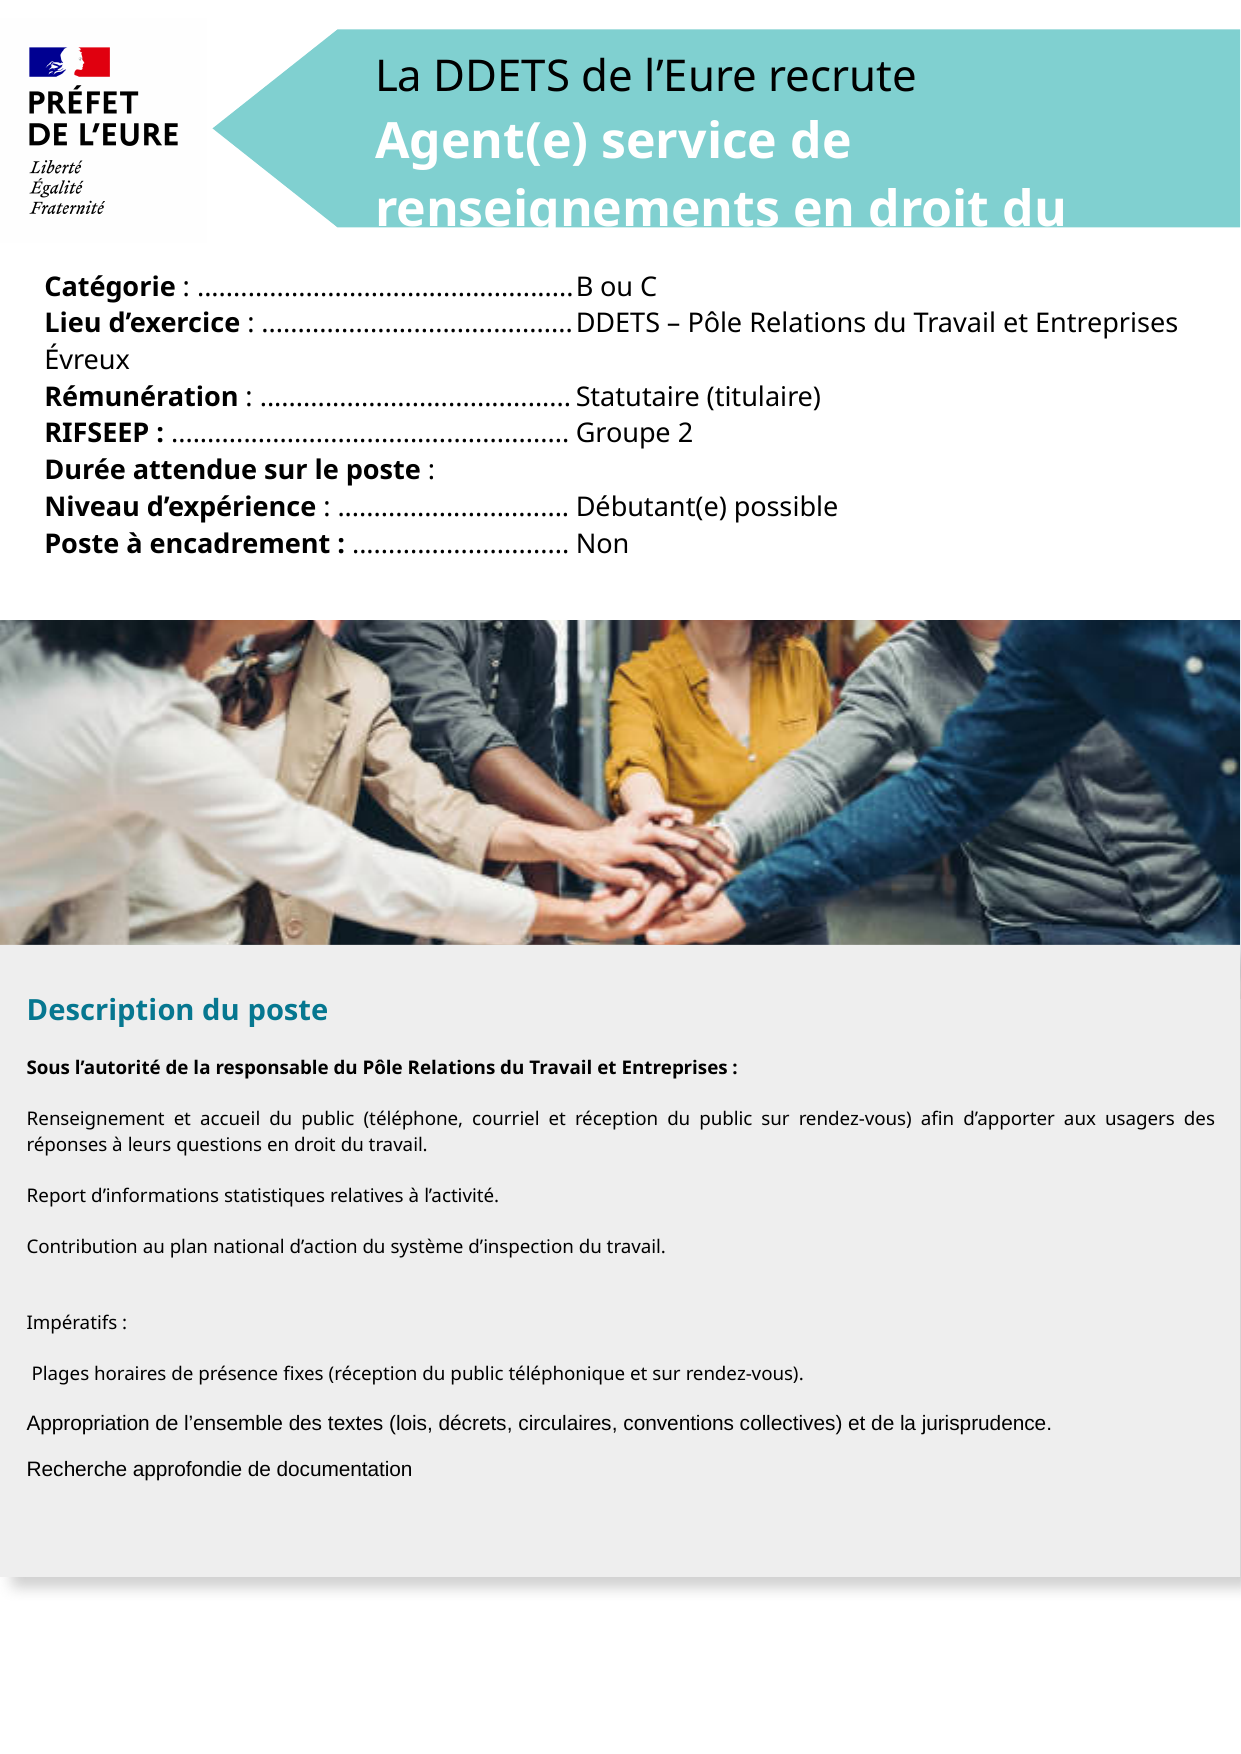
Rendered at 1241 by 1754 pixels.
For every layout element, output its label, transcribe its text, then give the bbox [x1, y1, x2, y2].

picture [0, 18, 207, 243]
text_box Description du poste Sous l’autorité de la responsable du Pôle Relations du Travail et Entreprises : Renseignement et accueil du public (téléphone, courriel et réception du public sur rendez-vous) afin d’apporter aux usagers des réponses à leurs questions en droit du travail. Report d’informations statistiques relatives à l’activité. Contribution au plan national d’action du système d’inspection du travail. Impératifs : Plages horaires de présence fixes (réception du public téléphonique et sur rendez-vous). Appropriation de l’ensemble des textes (lois, décrets, circulaires, conventions collectives) et de la jurisprudence. Recherche approfondie de documentation [0, 944, 1241, 1577]
text_box [212, 29, 1241, 228]
picture [0, 620, 1241, 944]
text_box Catégorie : B ou C Lieu d’exercice : DDETS – Pôle Relations du Travail et Entreprises Évreux Rémunération : Statutaire (titulaire) RIFSEEP : Groupe 2 Durée attendue sur le poste : Niveau d’expérience : Débutant(e) possible Poste à encadrement : Non [29, 259, 1235, 582]
text_box La DDETS de l’Eure recrute Agent(e) service de renseignements en droit du travail [360, 37, 1229, 228]
